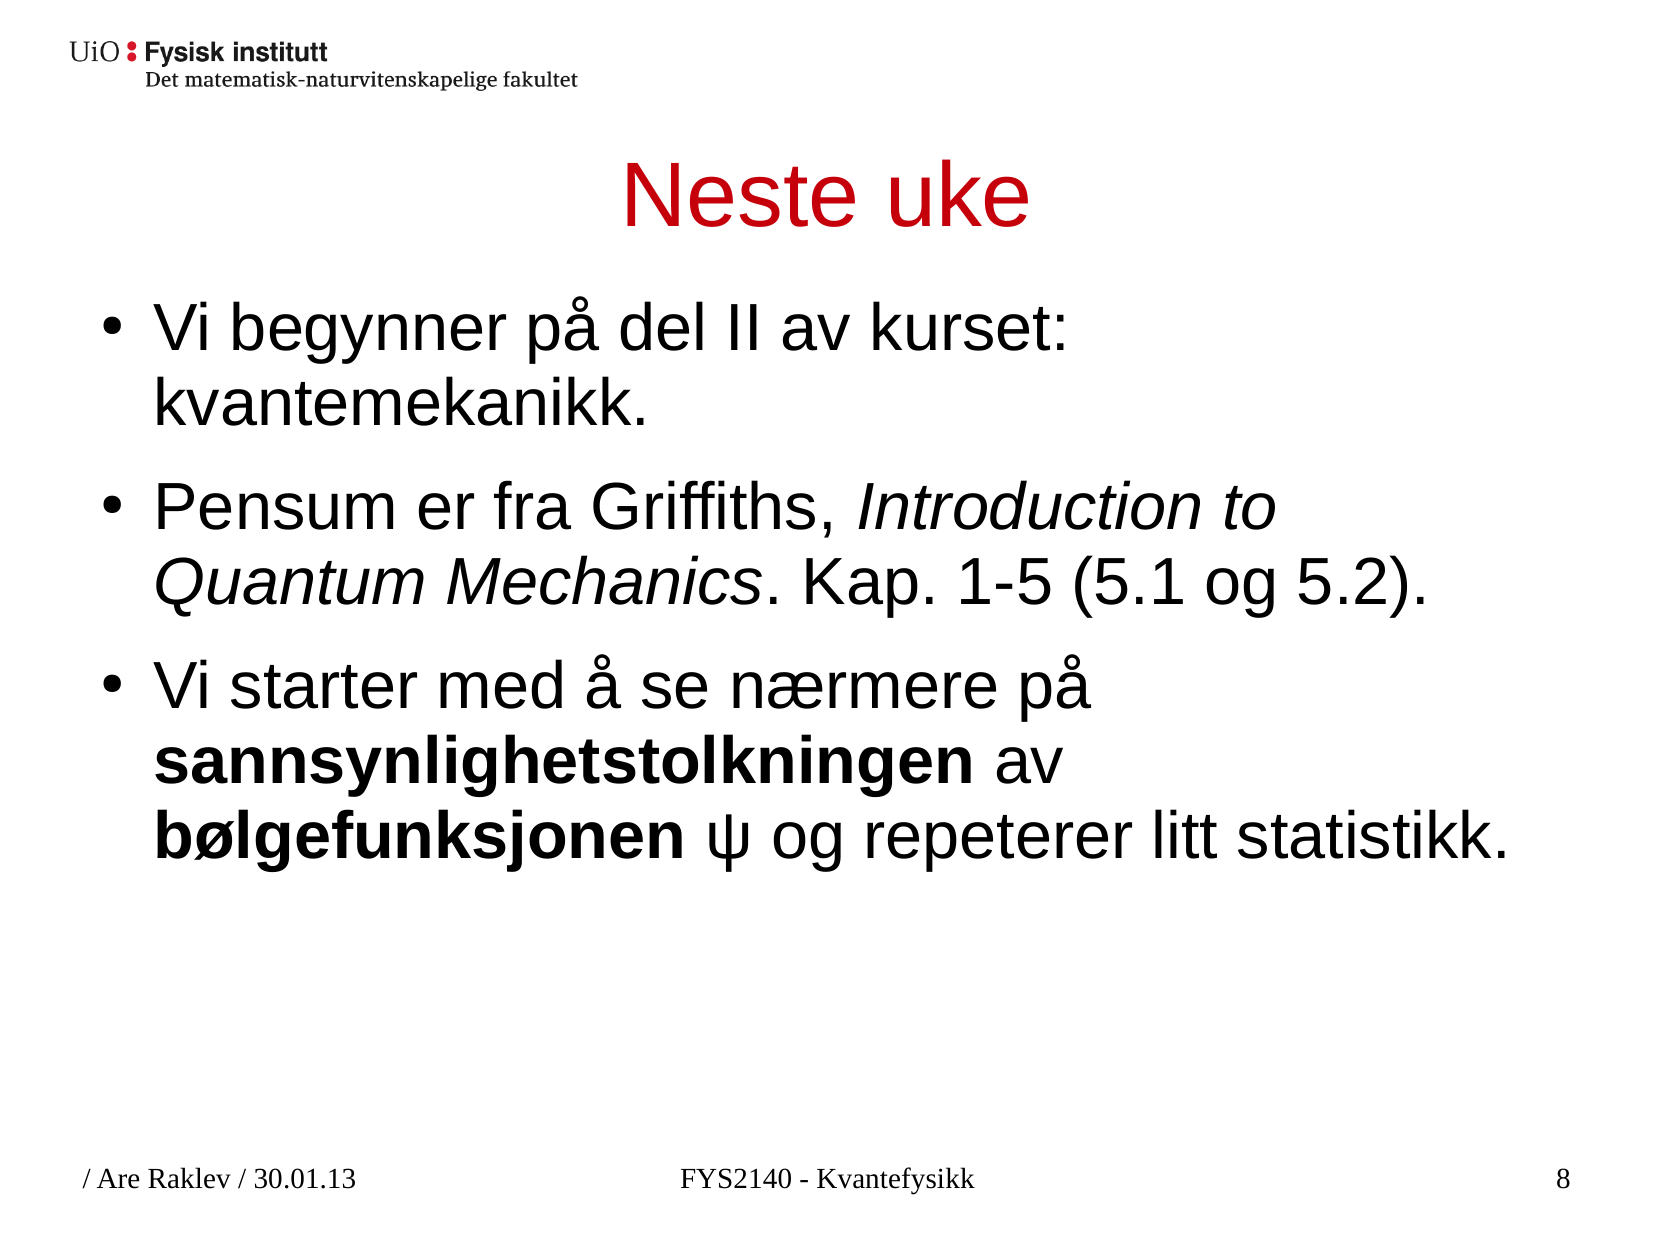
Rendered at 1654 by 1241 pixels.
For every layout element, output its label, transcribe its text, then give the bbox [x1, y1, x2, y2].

title Neste uke [82, 90, 1571, 298]
list Vi begynner på del II av kurset: kvantemekanikk. Pensum er fra Griffiths, Introduction to Quantum Mechanics. Kap. 1-5 (5.1 og 5.2). Vi starter med å se nærmere på sannsynlighetstolkningen av bølgefunksjonen ψ og repeterer litt statistikk. [82, 290, 1538, 1094]
picture [68, 37, 581, 93]
